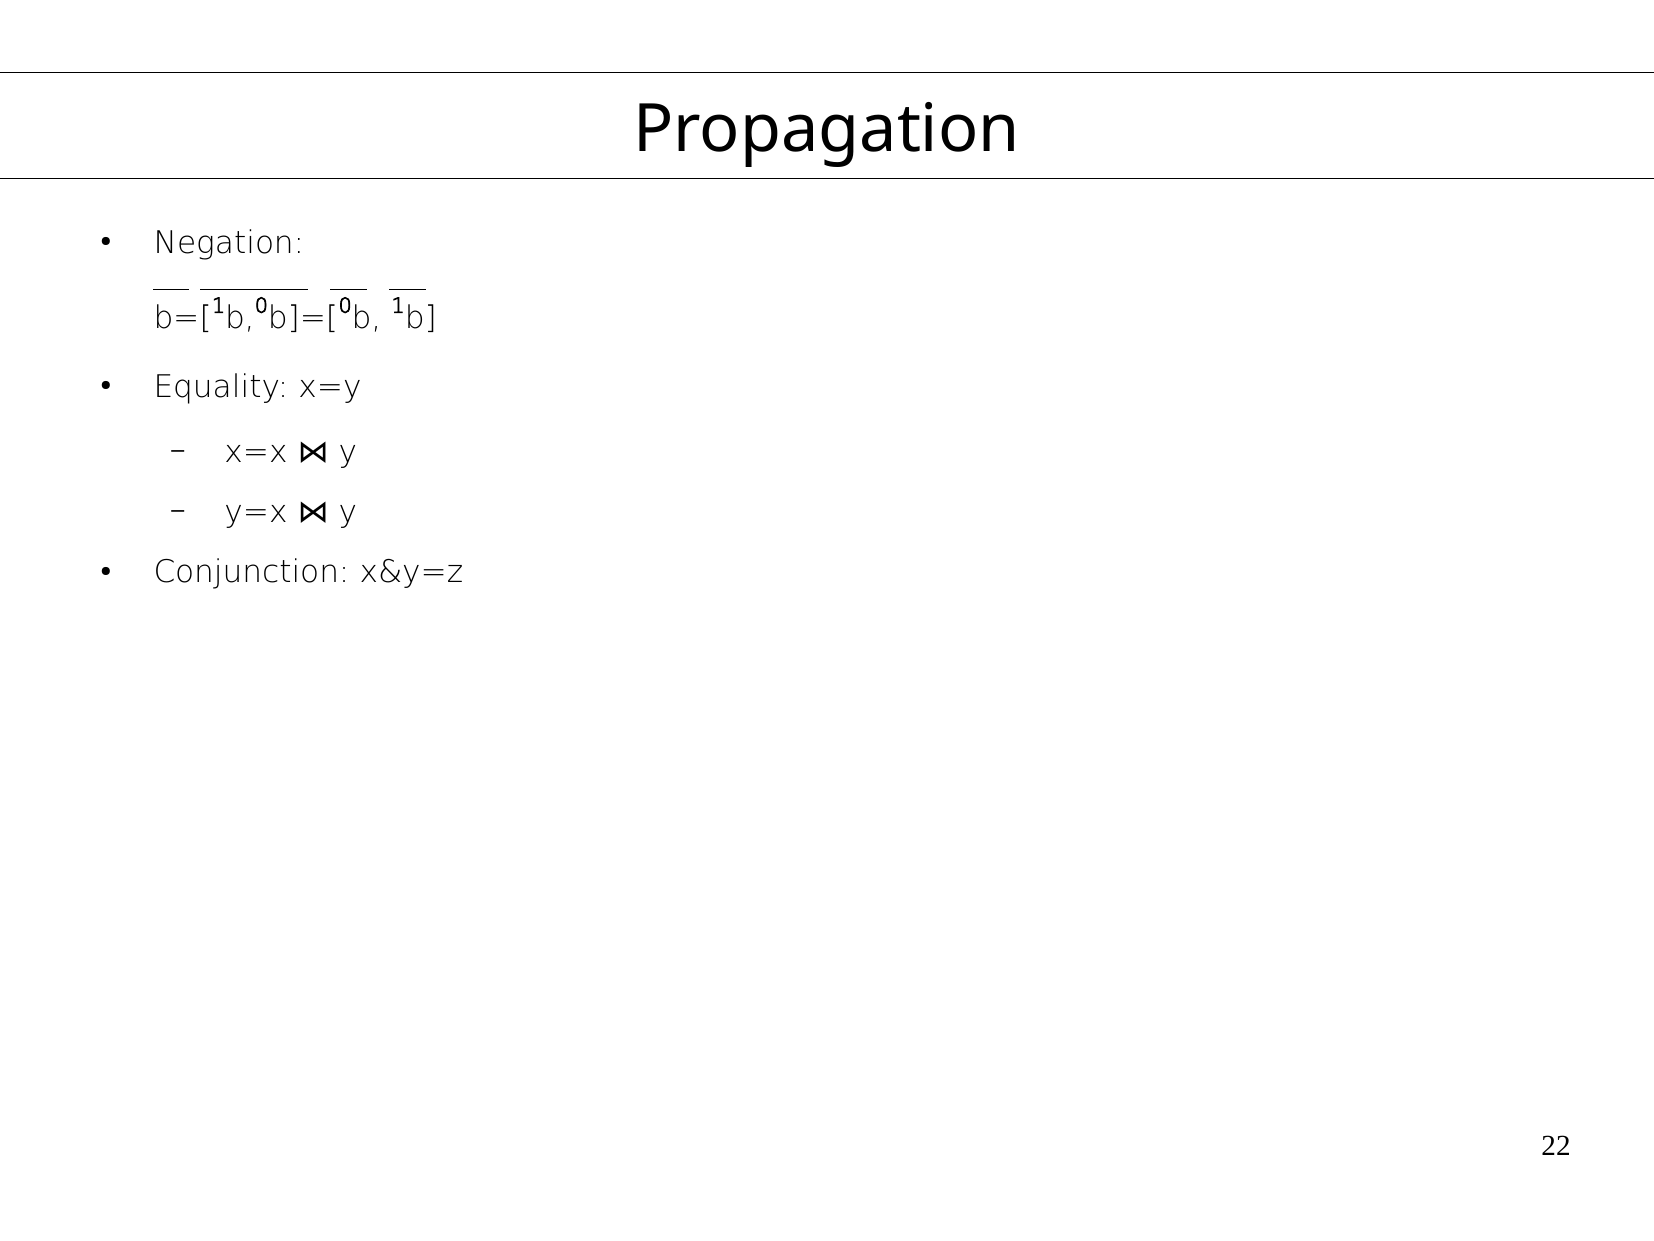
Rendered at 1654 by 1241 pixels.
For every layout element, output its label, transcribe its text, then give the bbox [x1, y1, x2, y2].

list Negation: b=[1b,0b]=[0b, 1b] Equality: x=y x=x ⋈ y y=x ⋈ y Conjunction: x&y=z [82, 224, 1241, 1193]
text_box Propagation [0, 72, 1654, 166]
